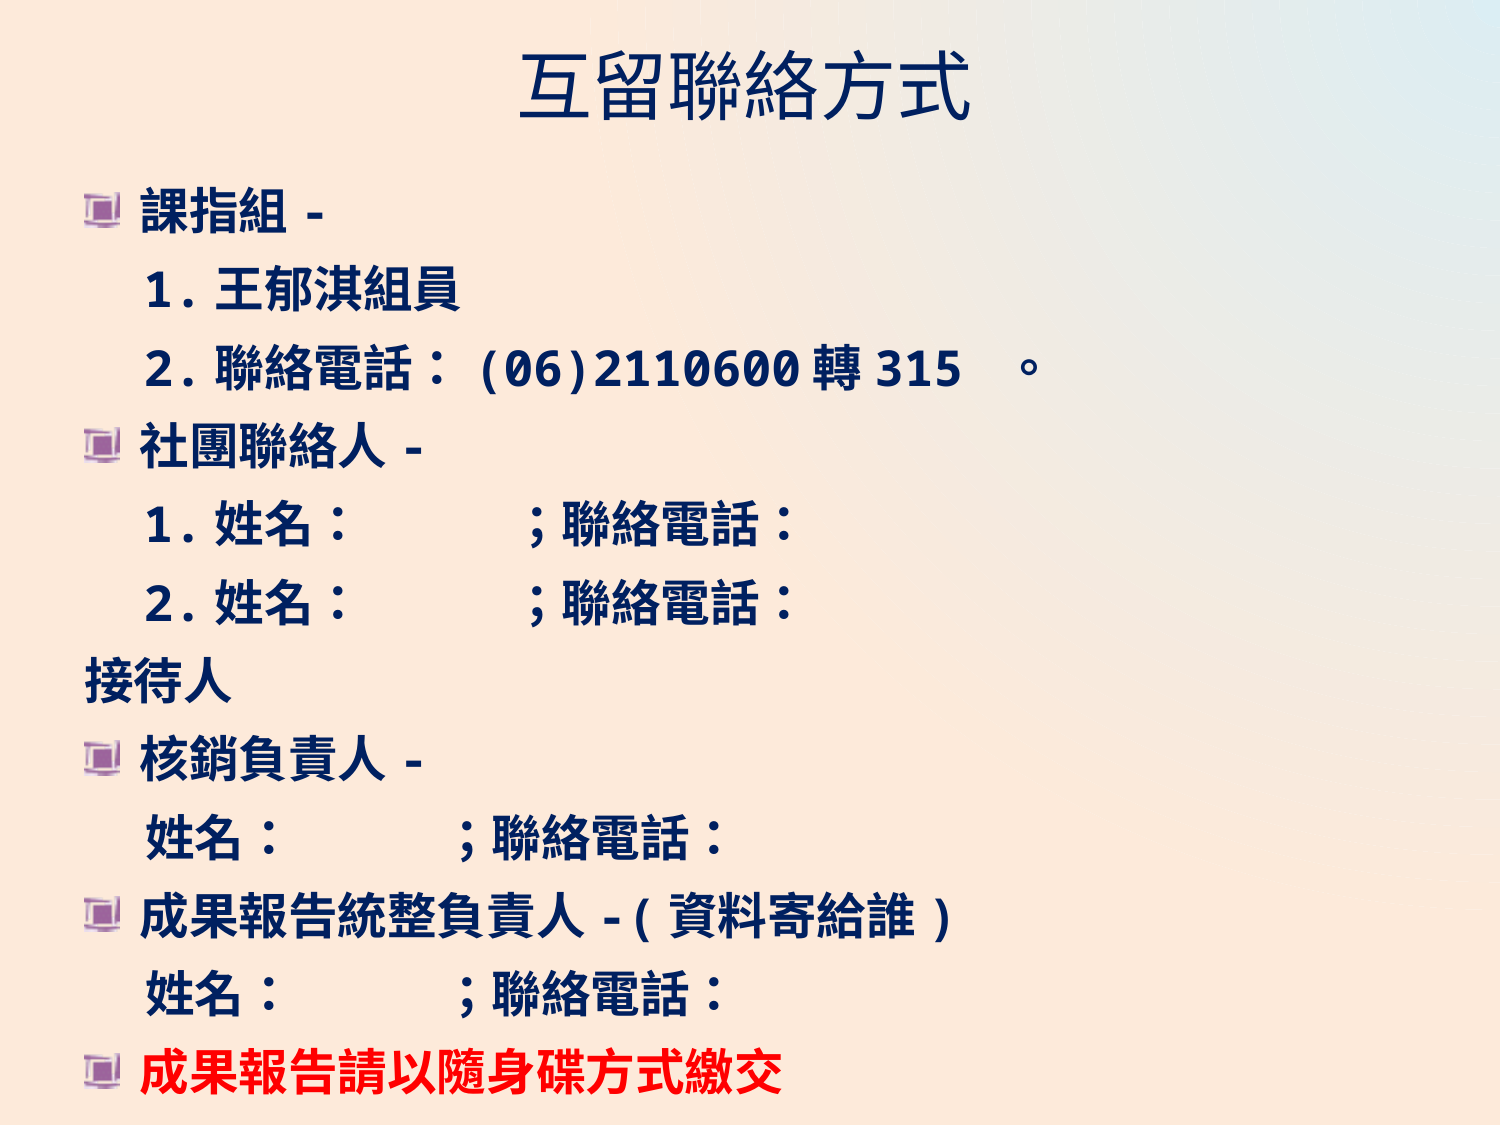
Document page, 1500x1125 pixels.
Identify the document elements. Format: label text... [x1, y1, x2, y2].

list 課指組- 1.王郁淇組員 2.聯絡電話：(06)2110600轉315 。 社團聯絡人- 1.姓名： ；聯絡電話： 2.姓名： ；聯絡電話： 接待人 核銷負責人- 姓名： ；聯絡電話： 成果報告統整負責人-(資料寄給誰) 姓名： ；聯絡電話： 成果報告請以隨身碟方式繳交 [69, 165, 1420, 1125]
title 互留聯絡方式 [395, 30, 1093, 138]
